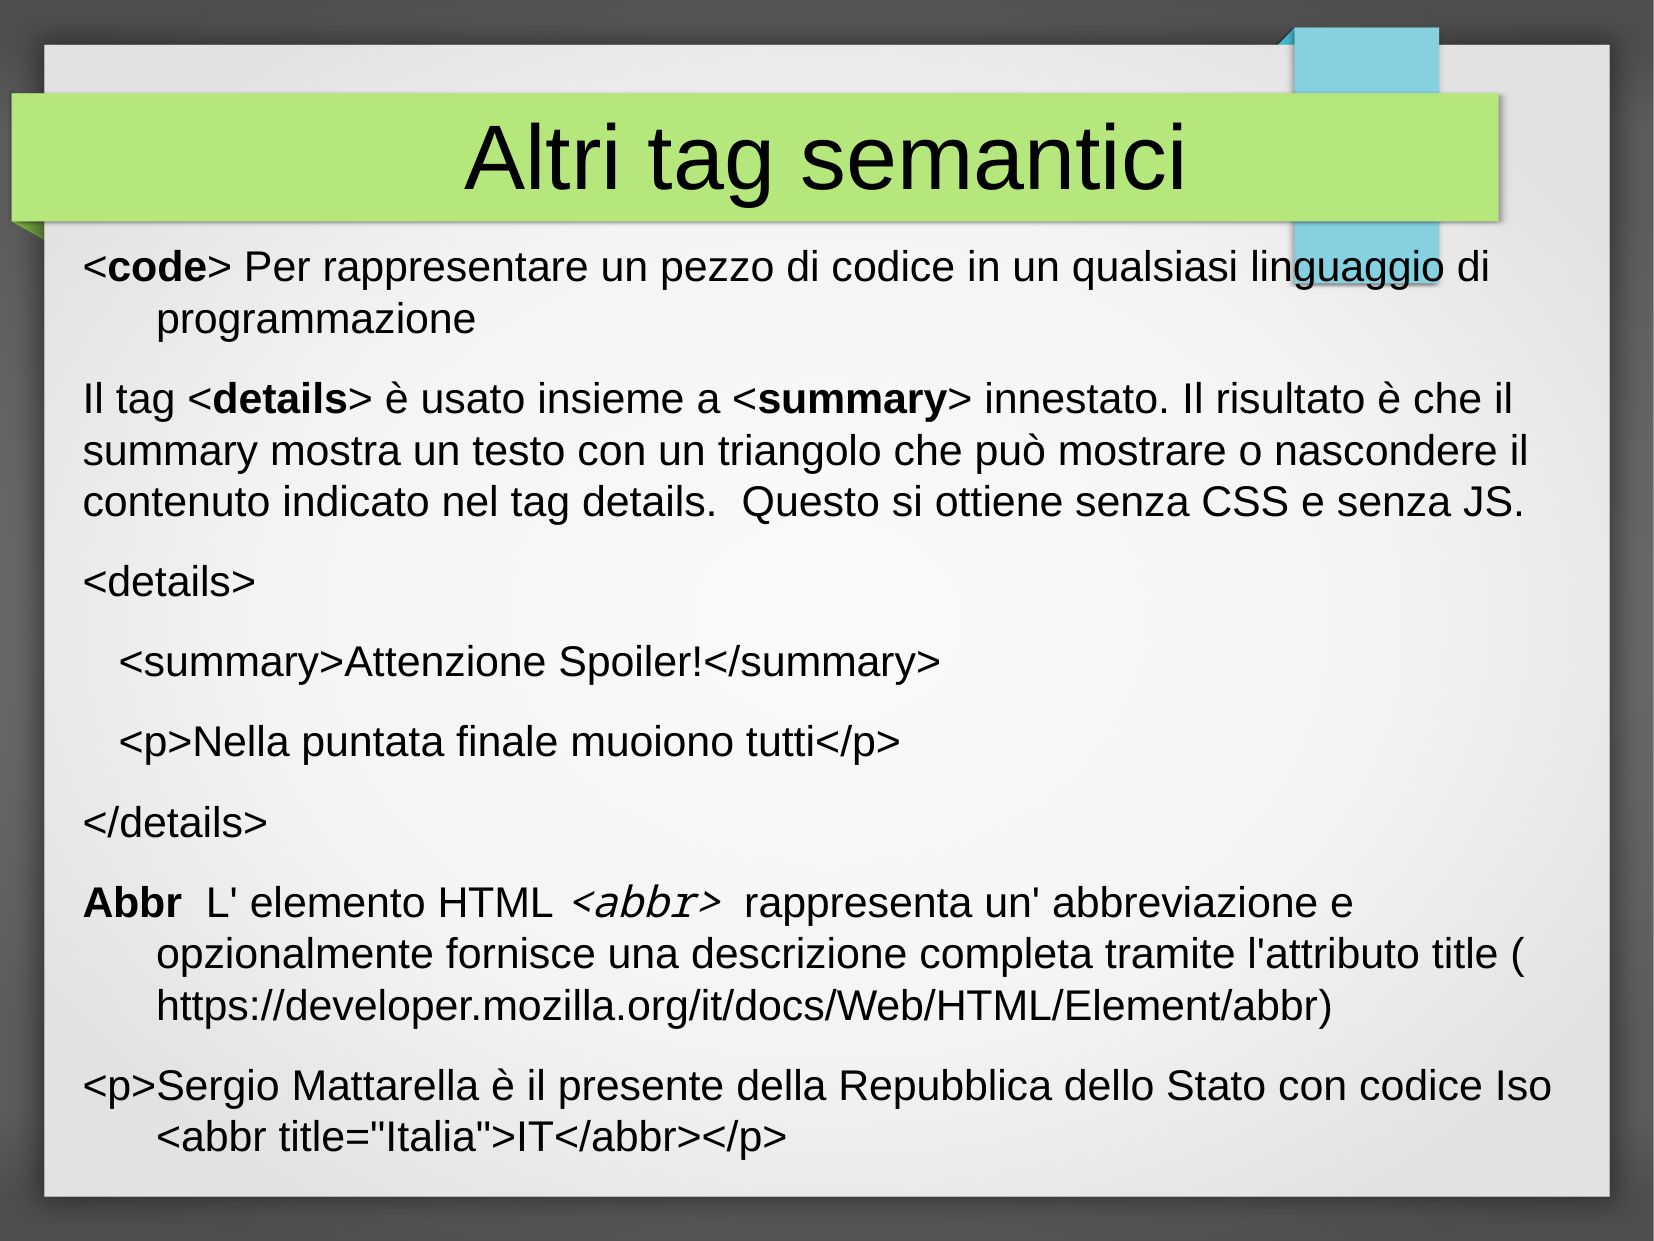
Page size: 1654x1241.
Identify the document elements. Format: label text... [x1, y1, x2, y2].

picture [0, 0, 1654, 1241]
title Altri tag semantici [82, 49, 1571, 257]
list <code> Per rappresentare un pezzo di codice in un qualsiasi linguaggio di programmazione Il tag <details> è usato insieme a <summary> innestato. Il risultato è che il summary mostra un testo con un triangolo che può mostrare o nascondere il contenuto indicato nel tag details. Questo si ottiene senza CSS e senza JS. <details> <summary>Attenzione Spoiler!</summary> <p>Nella puntata finale muoiono tutti</p> </details> Abbr L' elemento HTML <abbr> rappresenta un' abbreviazione e opzionalmente fornisce una descrizione completa tramite l'attributo title (https://developer.mozilla.org/it/docs/Web/HTML/Element/abbr) <p>Sergio Mattarella è il presente della Repubblica dello Stato con codice Iso <abbr title="Italia">IT</abbr></p> [82, 239, 1559, 1207]
